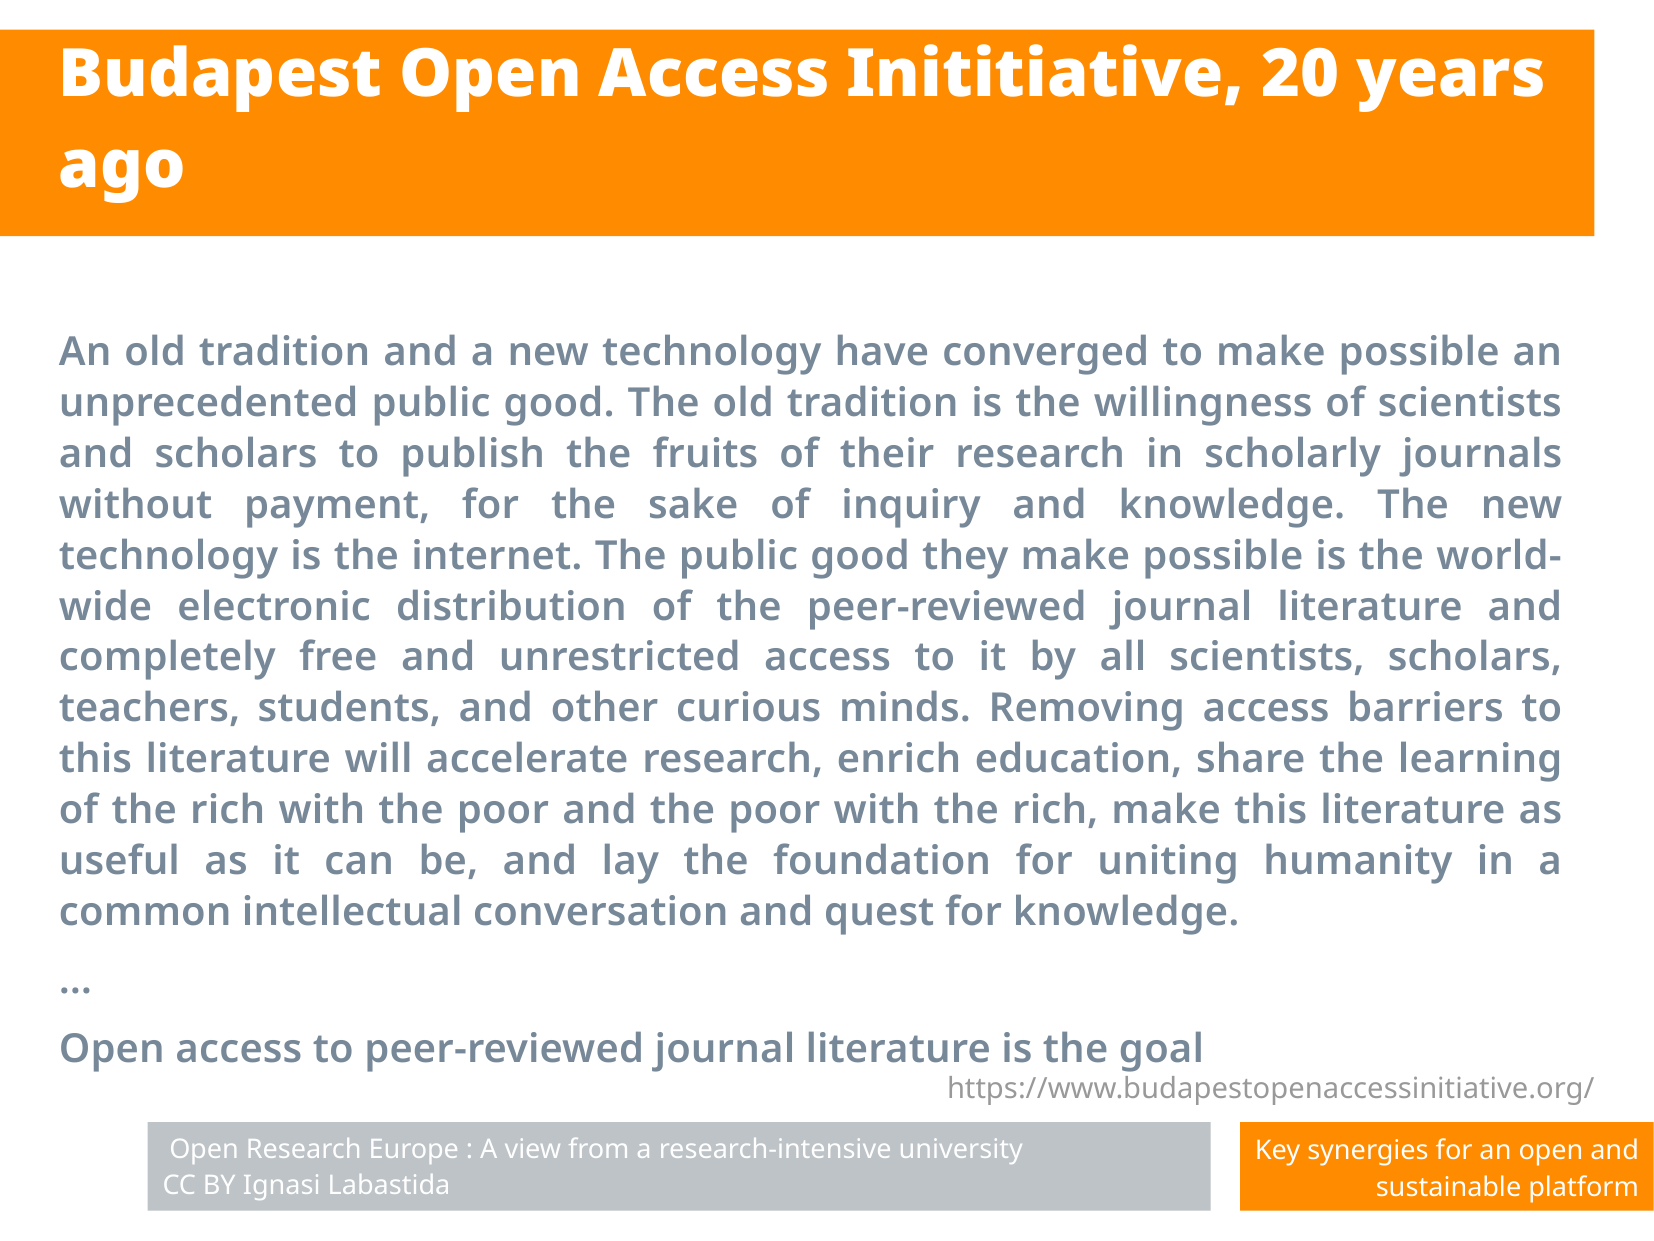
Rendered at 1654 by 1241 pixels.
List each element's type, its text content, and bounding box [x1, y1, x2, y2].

title https://www.budapestopenaccessinitiative.org/ [106, 1027, 1596, 1107]
list An old tradition and a new technology have converged to make possible an unprecedented public good. The old tradition is the willingness of scientists and scholars to publish the fruits of their research in scholarly journals without payment, for the sake of inquiry and knowledge. The new technology is the internet. The public good they make possible is the world-wide electronic distribution of the peer-reviewed journal literature and completely free and unrestricted access to it by all scientists, scholars, teachers, students, and other curious minds. Removing access barriers to this literature will accelerate research, enrich education, share the learning of the rich with the poor and the poor with the rich, make this literature as useful as it can be, and lay the foundation for uniting humanity in a common intellectual conversation and quest for knowledge. … Open access to peer-reviewed journal literature is the goal [59, 324, 1565, 1093]
title Budapest Open Access Inititiative, 20 years ago [59, 59, 1595, 207]
